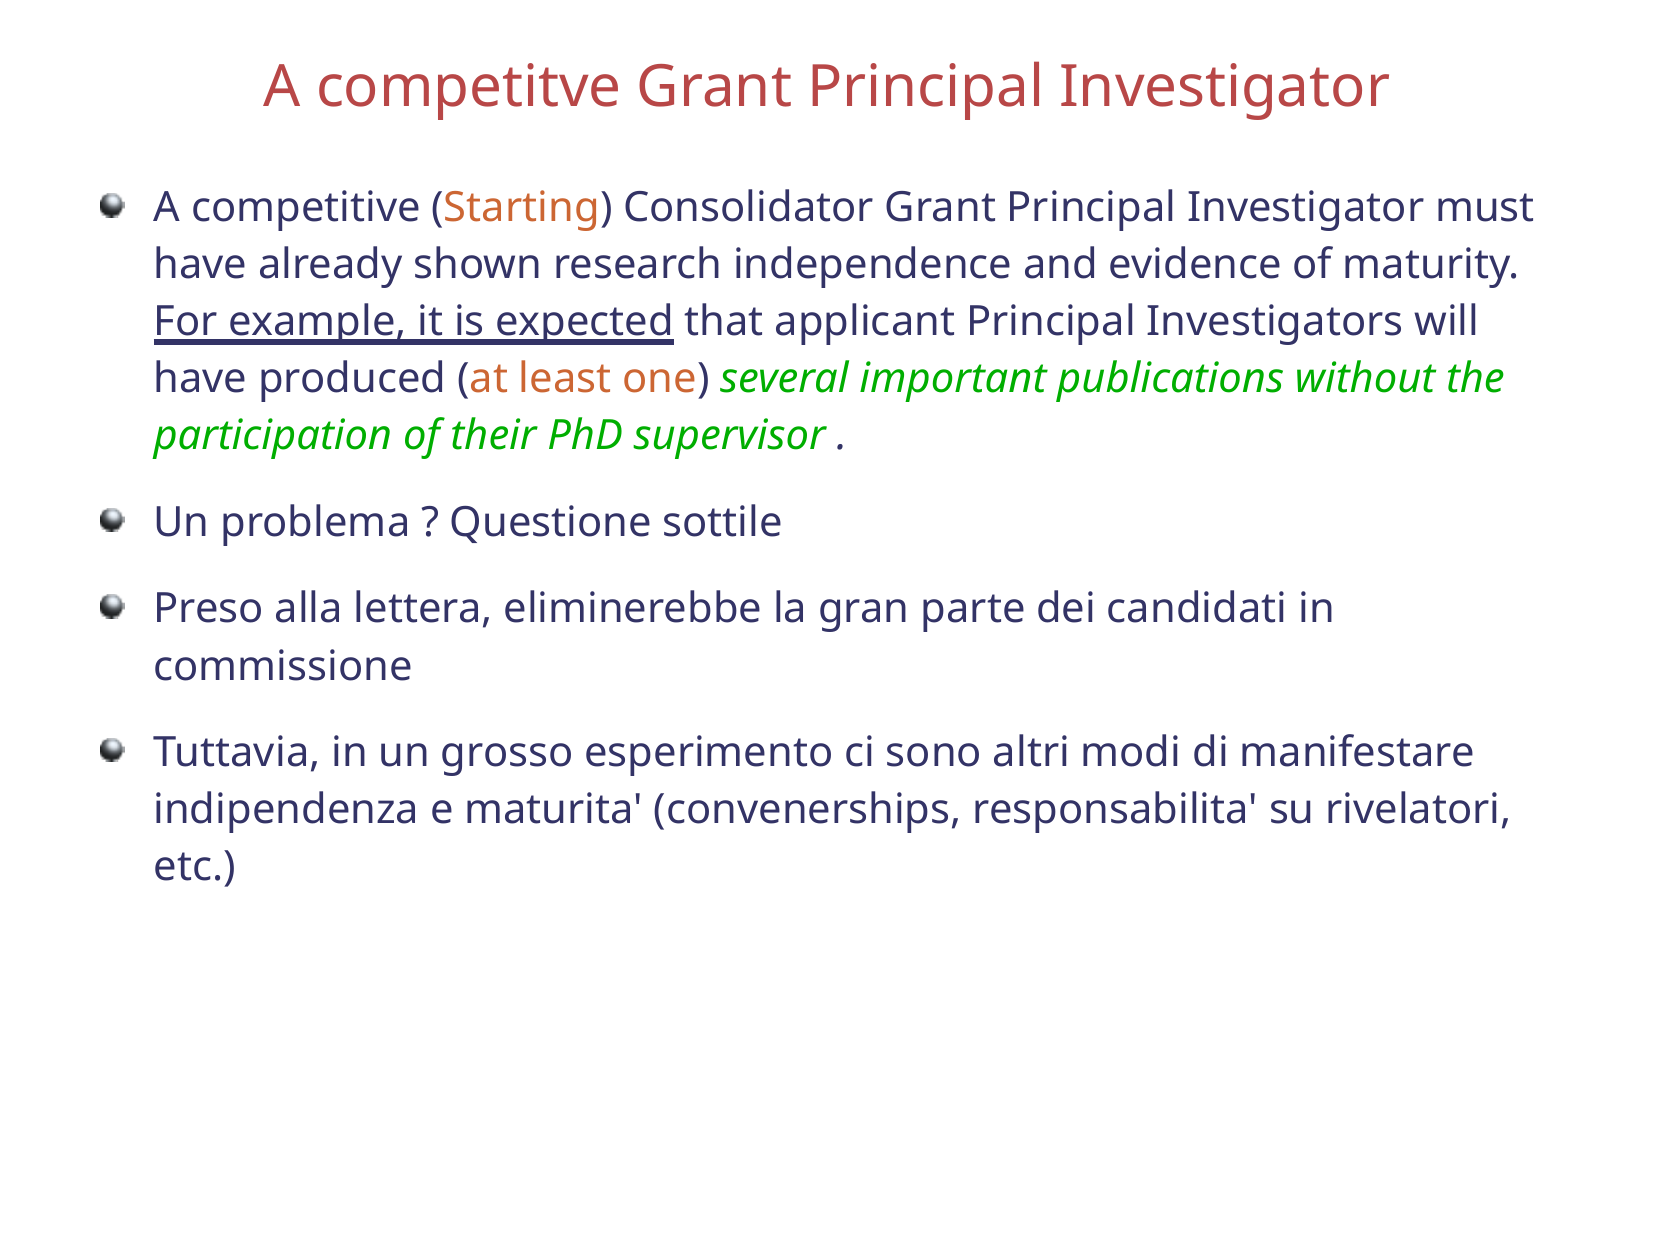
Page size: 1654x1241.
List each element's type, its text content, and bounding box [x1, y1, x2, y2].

list A competitive (Starting) Consolidator Grant Principal Investigator must have already shown research independence and evidence of maturity. For example, it is expected that applicant Principal Investigators will have produced (at least one) several important publications without the participation of their PhD supervisor . Un problema ? Questione sottile Preso alla lettera, eliminerebbe la gran parte dei candidati in commissione Tuttavia, in un grosso esperimento ci sono altri modi di manifestare indipendenza e maturita' (convenerships, responsabilita' su rivelatori, etc.) [82, 177, 1571, 1124]
title A competitve Grant Principal Investigator [82, 38, 1571, 129]
